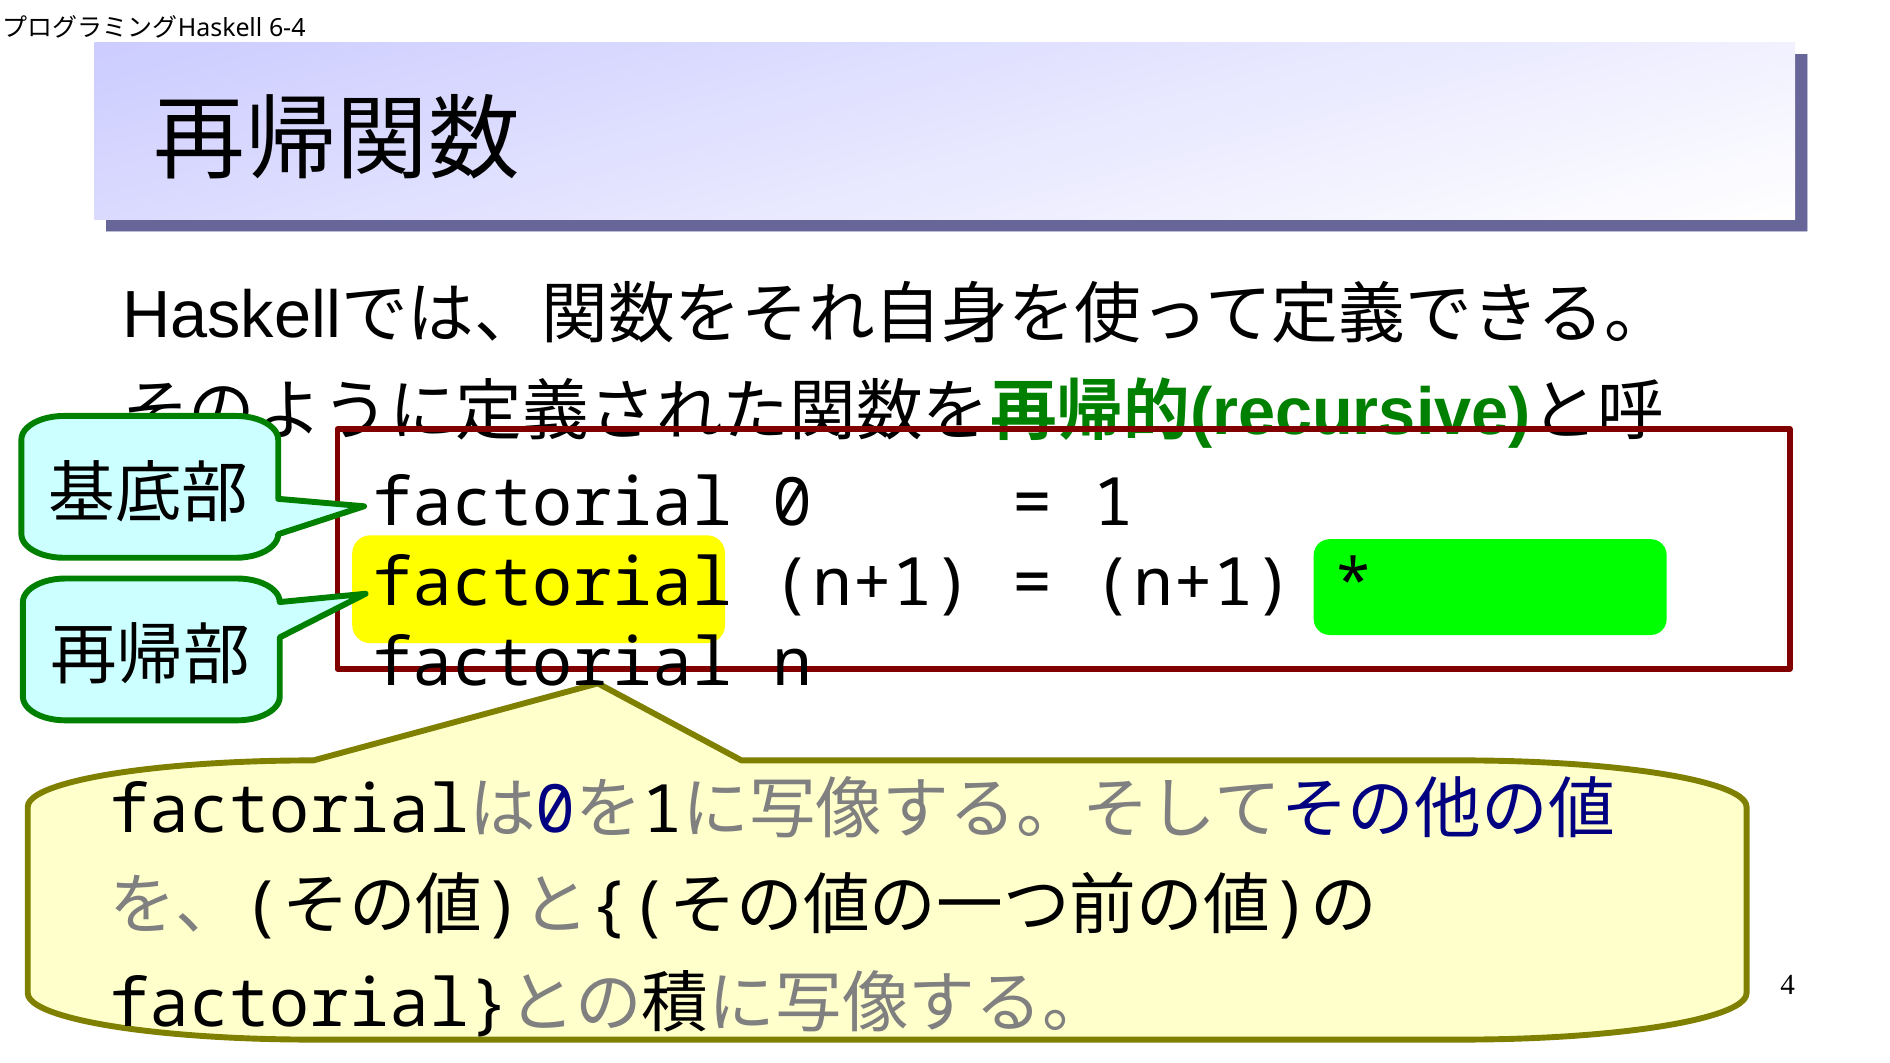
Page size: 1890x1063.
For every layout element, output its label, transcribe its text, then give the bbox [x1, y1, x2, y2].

title 再帰関数 [94, 42, 1796, 220]
text_box 再帰部 [22, 578, 366, 721]
text_box factorial 0 = 1 factorial (n+1) = (n+1) * factorial n [337, 429, 1790, 669]
text_box factorialは0を1に写像する。そしてその他の値を、(その値)と{(その値の一つ前の値)のfactorial}との積に写像する。 [27, 685, 1747, 1040]
text_box Haskellでは、関数をそれ自身を使って定義できる。 そのように定義された関数を再帰的(recursive)と呼ぶ。 [107, 252, 1763, 436]
text_box 基底部 [21, 415, 365, 558]
